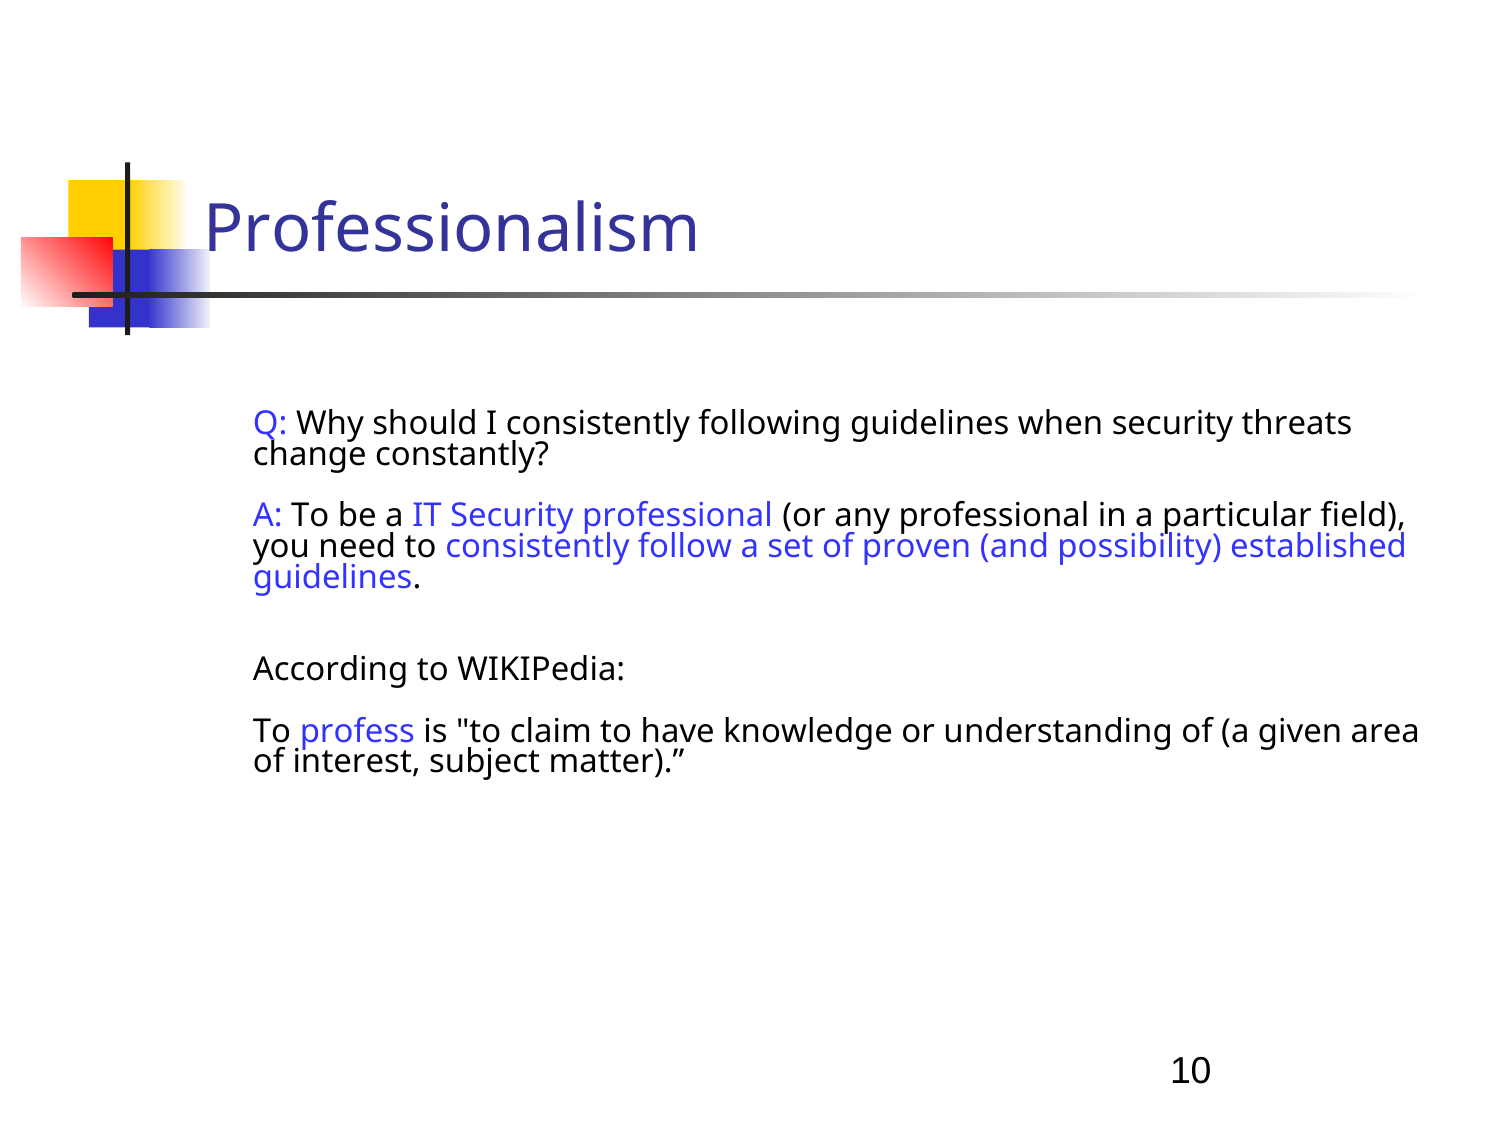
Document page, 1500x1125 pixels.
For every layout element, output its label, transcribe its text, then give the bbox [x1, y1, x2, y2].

list Q: Why should I consistently following guidelines when security threats change constantly? A: To be a IT Security professional (or any professional in a particular field), you need to consistently follow a set of proven (and possibility) established guidelines. According to WIKIPedia: To profess is "to claim to have knowledge or understanding of (a given area of interest, subject matter).” [193, 331, 1469, 1007]
title Professionalism [188, 35, 1468, 276]
